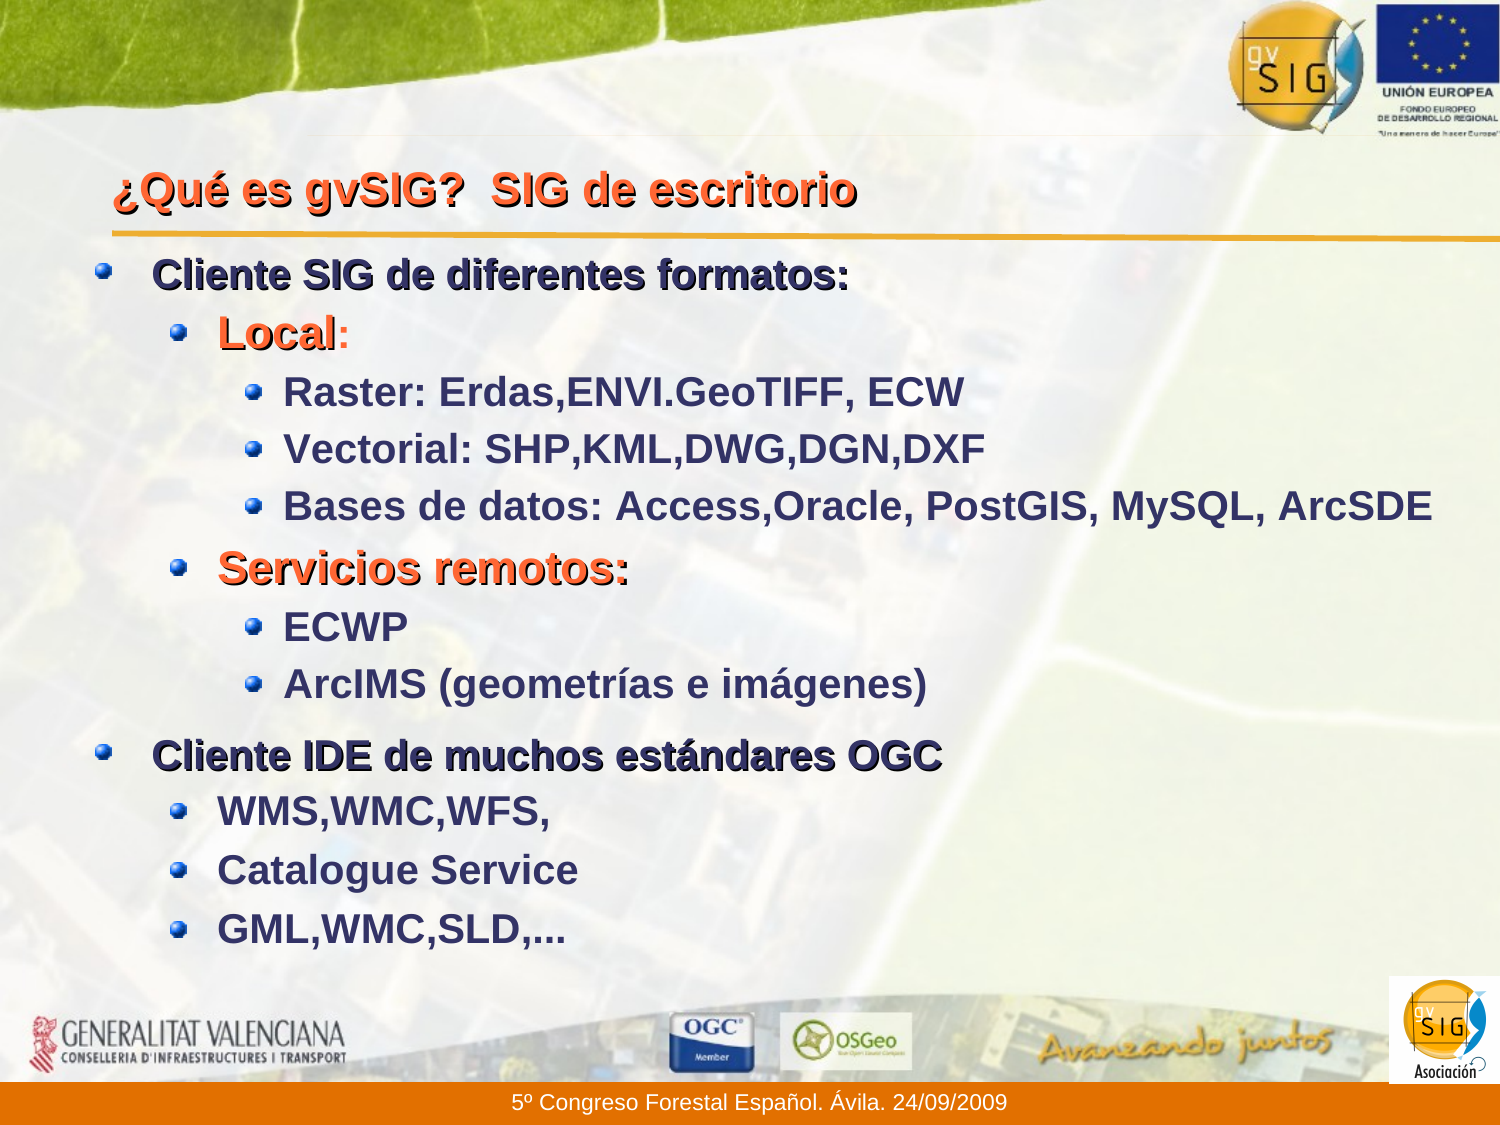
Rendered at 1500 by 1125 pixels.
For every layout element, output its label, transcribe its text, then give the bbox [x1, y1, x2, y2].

text_box ¿Qué es gvSIG? SIG de escritorio [111, 165, 975, 175]
list Cliente SIG de diferentes formatos: Local: Raster: Erdas,ENVI.GeoTIFF, ECW Vectorial: SHP,KML,DWG,DGN,DXF Bases de datos: Access,Oracle, PostGIS, MySQL, ArcSDE Servicios remotos: ECWP ArcIMS (geometrías e imágenes) Cliente IDE de muchos estándares OGC WMS,WMC,WFS, Catalogue Service GML,WMC,SLD,... [95, 175, 1444, 1015]
picture [0, 0, 1500, 1084]
